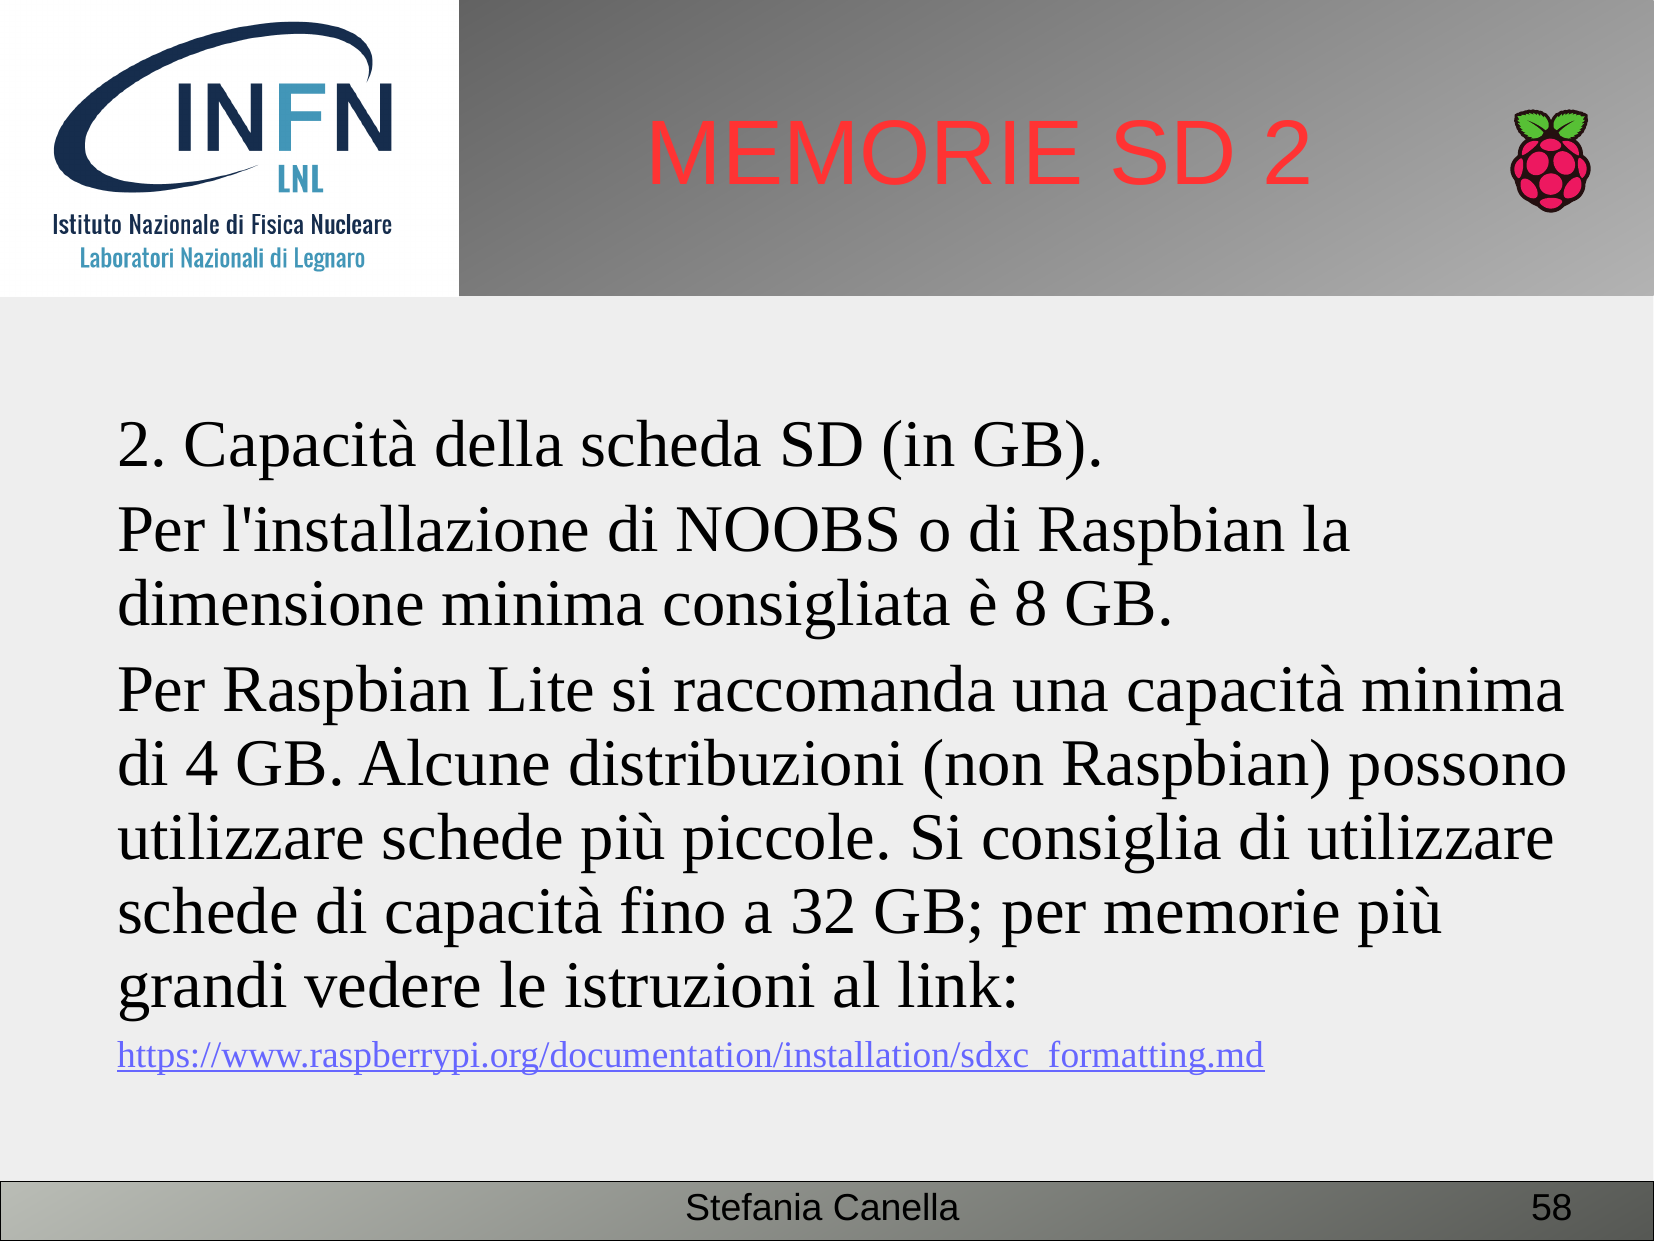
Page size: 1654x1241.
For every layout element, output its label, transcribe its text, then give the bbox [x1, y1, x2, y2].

text_box [459, 0, 1654, 296]
title MEMORIE SD 2 [459, 49, 1571, 257]
text_box [0, 1181, 670, 1241]
picture [0, 0, 459, 297]
text_box [984, 1181, 1516, 1241]
text_box Stefania Canella [670, 1178, 984, 1241]
subtitle 2. Capacità della scheda SD (in GB). Per l'installazione di NOOBS o di Raspbian la dimensione minima consigliata è 8 GB. Per Raspbian Lite si raccomanda una capacità minima di 4 GB. Alcune distribuzioni (non Raspbian) possono utilizzare schede più piccole. Si consiglia di utilizzare schede di capacità fino a 32 GB; per memorie più grandi vedere le istruzioni al link: https://www.raspberrypi.org/documentation/installation/sdxc_formatting.md [58, 336, 1596, 1146]
text_box 34 [1516, 1178, 1654, 1241]
